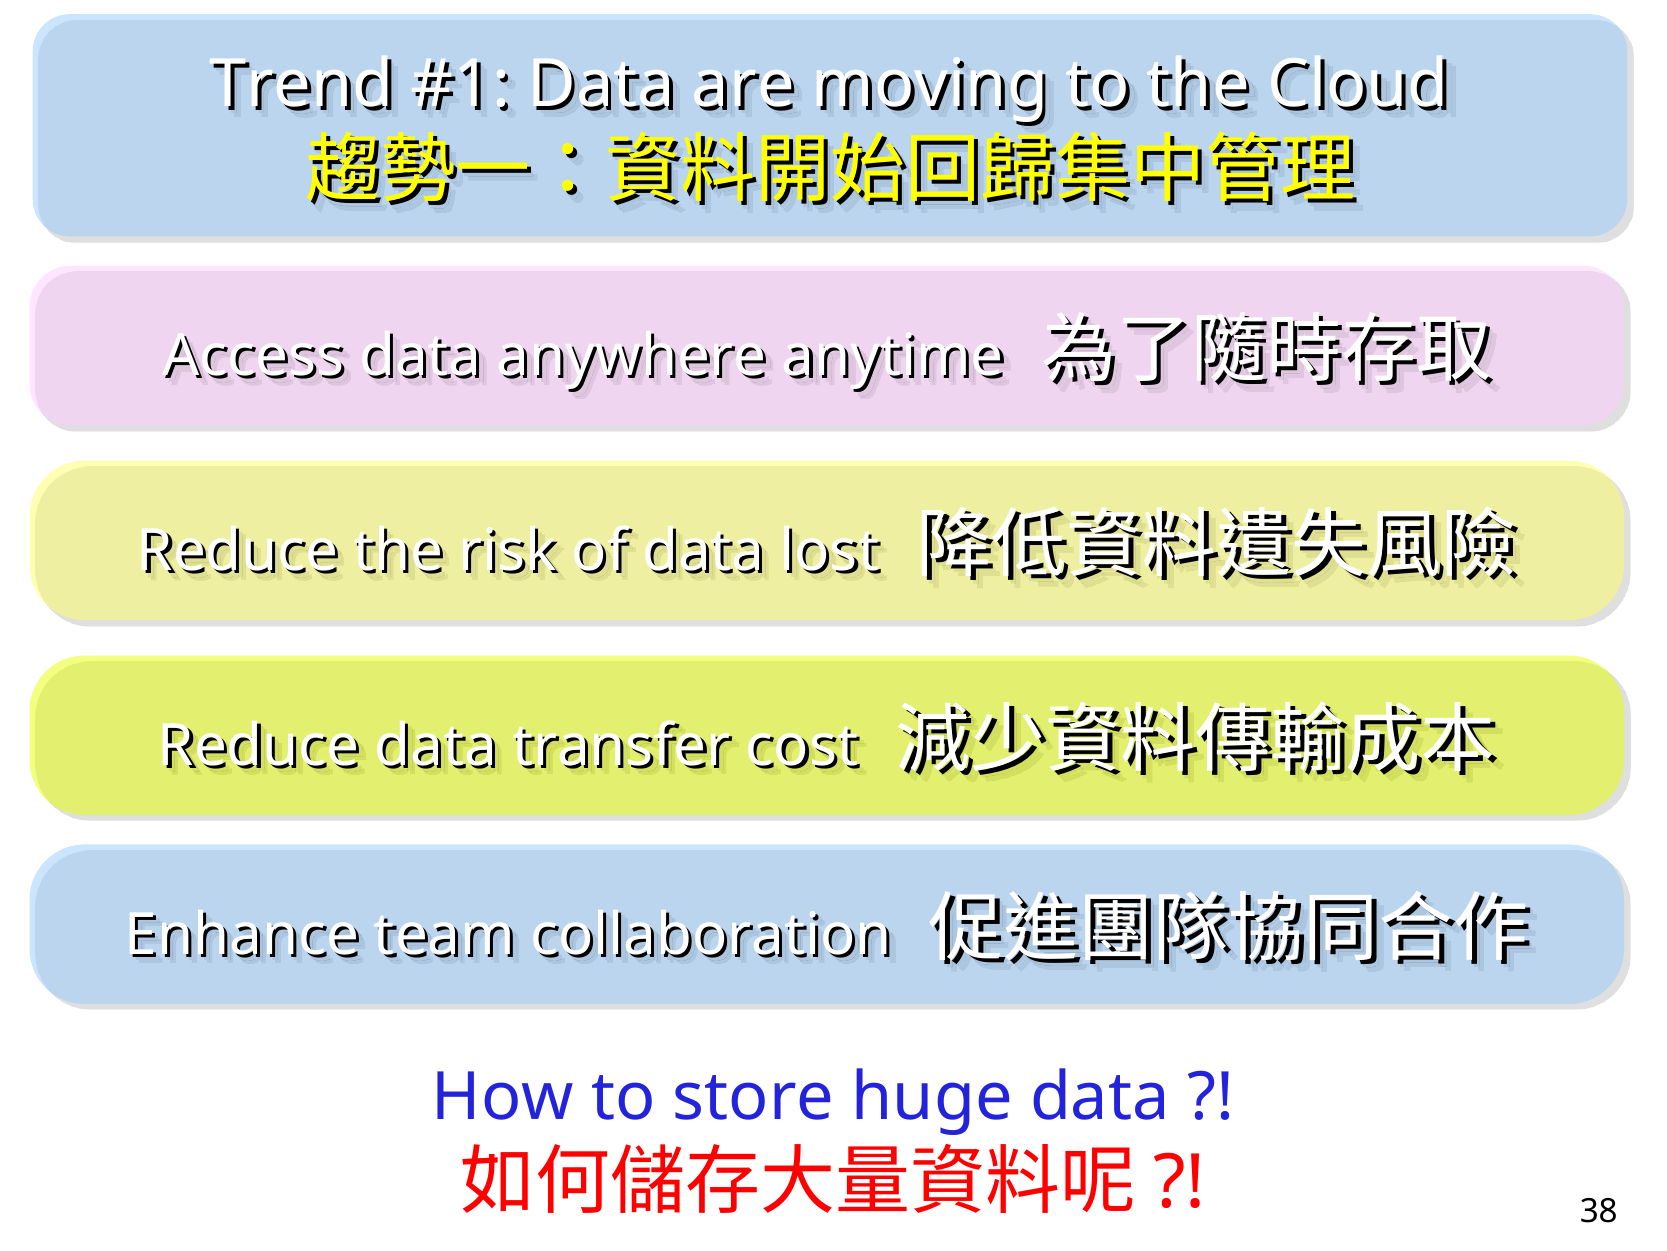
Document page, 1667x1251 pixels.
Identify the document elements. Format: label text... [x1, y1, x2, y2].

text_box Access data anywhere anytime 為了隨時存取 [29, 265, 1625, 426]
text_box Reduce the risk of data lost 降低資料遺失風險 [29, 460, 1625, 621]
text_box Trend #1: Data are moving to the Cloud 趨勢一：資料開始回歸集中管理 [32, 14, 1628, 237]
text_box Enhance team collaboration 促進團隊協同合作 [29, 844, 1625, 1004]
text_box How to store huge data ?! 如何儲存大量資料呢?! [0, 1045, 1667, 1231]
text_box Reduce data transfer cost 減少資料傳輸成本 [29, 655, 1625, 816]
